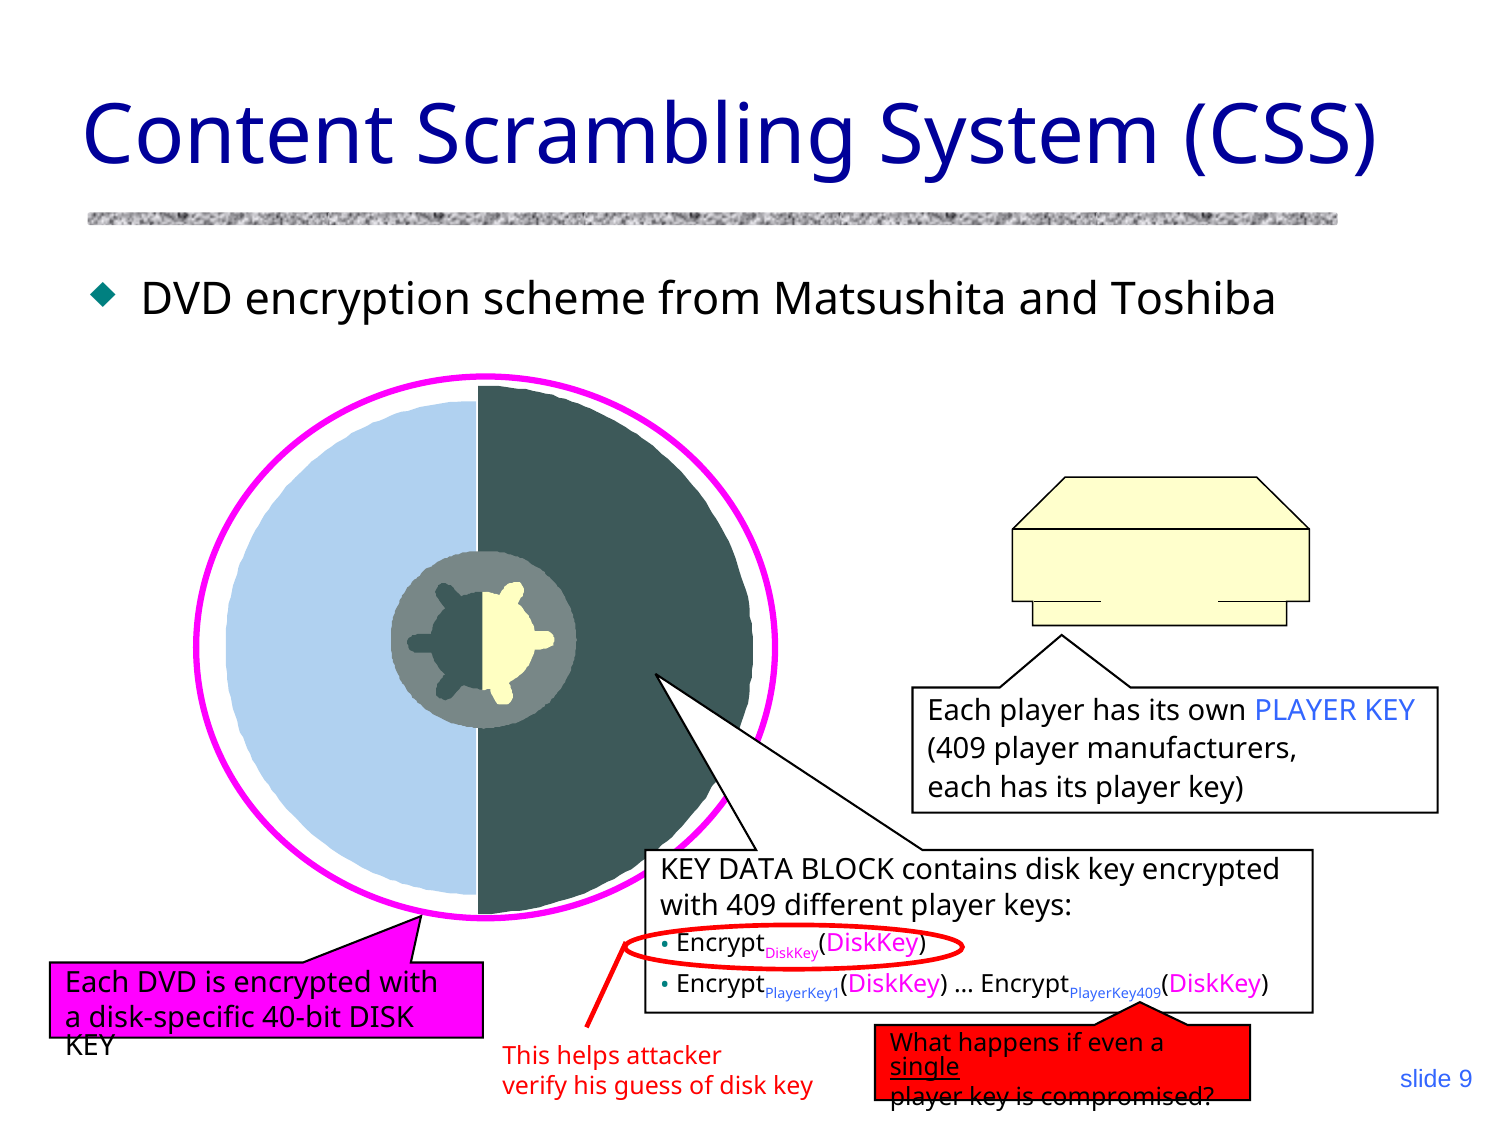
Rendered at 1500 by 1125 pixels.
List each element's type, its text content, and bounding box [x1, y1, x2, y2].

list DVD encryption scheme from Matsushita and Toshiba [74, 262, 1417, 377]
text_box KEY DATA BLOCK contains disk key encrypted with 409 different player keys: EncryptDiskKey(DiskKey) EncryptPlayerKey1(DiskKey) … EncryptPlayerKey409(DiskKey) [645, 928, 959, 966]
text_box This helps attacker verify his guess of disk key [487, 1037, 829, 1108]
text_box KEY DATA BLOCK contains disk key encrypted with 409 different player keys: EncryptDiskKey(DiskKey) EncryptPlayerKey1(DiskKey) … EncryptPlayerKey409(DiskKey) [645, 673, 1313, 1013]
text_box slide <number> [1251, 1025, 1488, 1101]
picture [87, 212, 1338, 226]
text_box [296, 857, 343, 888]
text_box [251, 813, 261, 824]
title Content Scrambling System (CSS) [66, 37, 1417, 188]
text_box [1012, 477, 1310, 626]
text_box Each player has its own PLAYER KEY (409 player manufacturers, each has its player key) [912, 634, 1438, 813]
text_box [200, 380, 753, 915]
text_box What happens if even a single player key is compromised? [875, 1002, 1251, 1101]
text_box [270, 428, 308, 461]
text_box Each DVD is encrypted with a disk-specific 40-bit DISK KEY [49, 916, 483, 1038]
